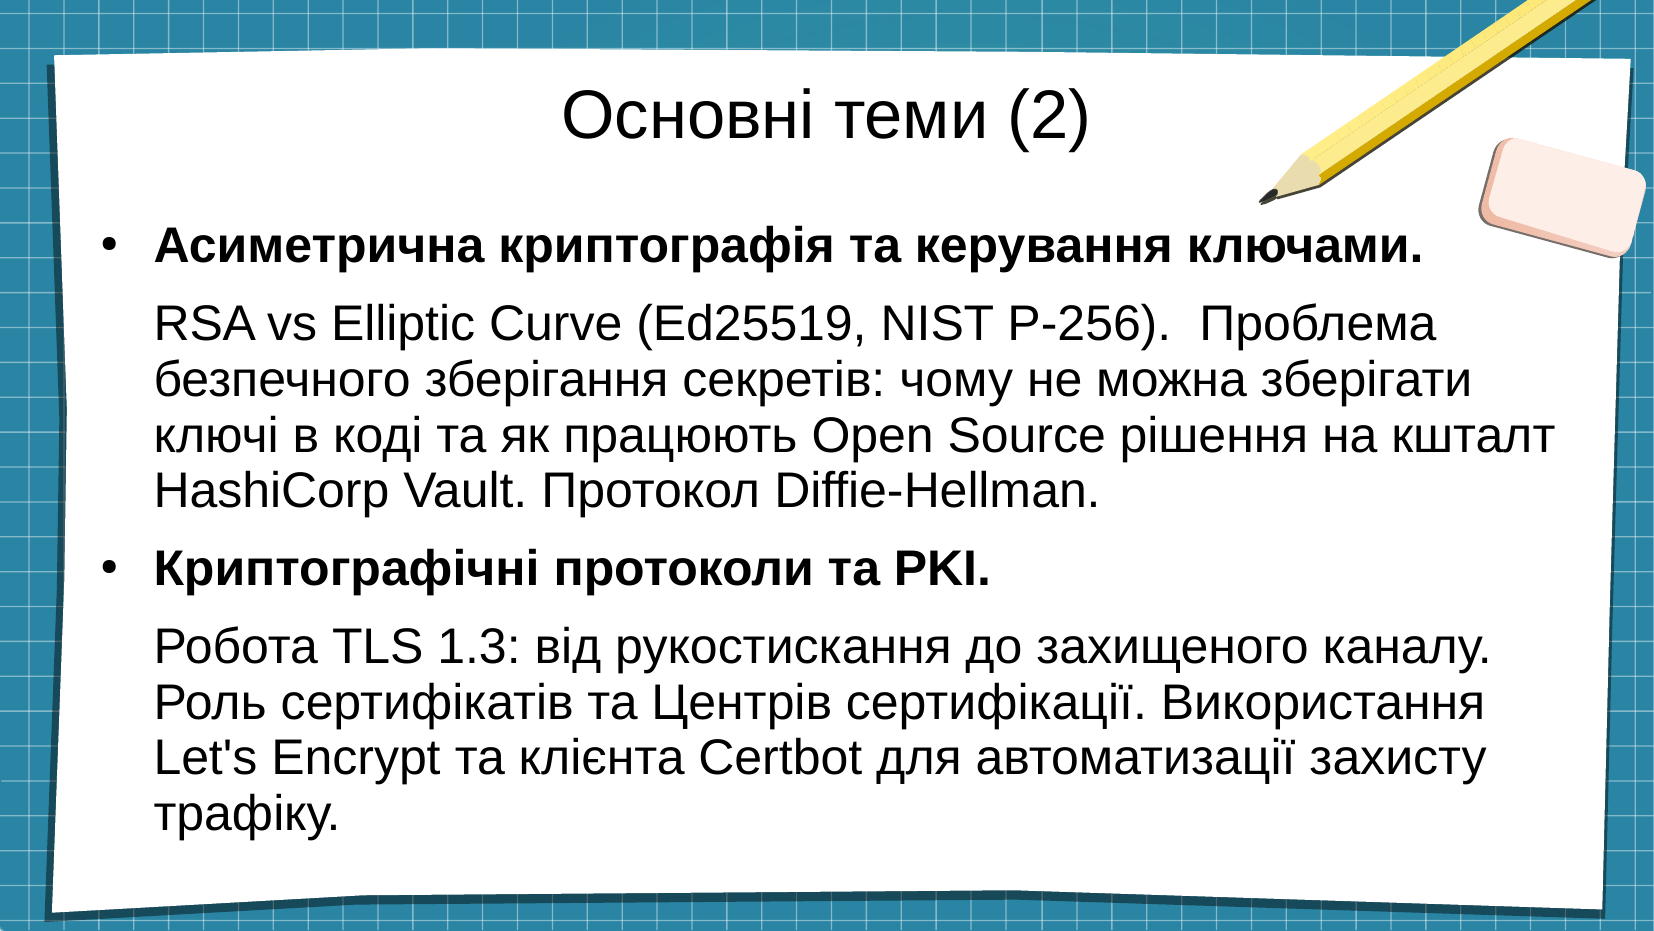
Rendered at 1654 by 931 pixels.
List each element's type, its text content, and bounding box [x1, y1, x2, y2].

title Основні теми (2) [82, 37, 1571, 193]
list Асиметрична криптографія та керування ключами. RSA vs Elliptic Curve (Ed25519, NIST P-256). Проблема безпечного зберігання секретів: чому не можна зберігати ключі в коді та як працюють Open Source рішення на кшталт HashiCorp Vault. Протокол Diffie-Hellman. Криптографічні протоколи та PKI. Робота TLS 1.3: від рукостискання до захищеного каналу. Роль сертифікатів та Центрів сертифікації. Використання Let's Encrypt та клієнта Certbot для автоматизації захисту трафіку. [82, 217, 1571, 916]
